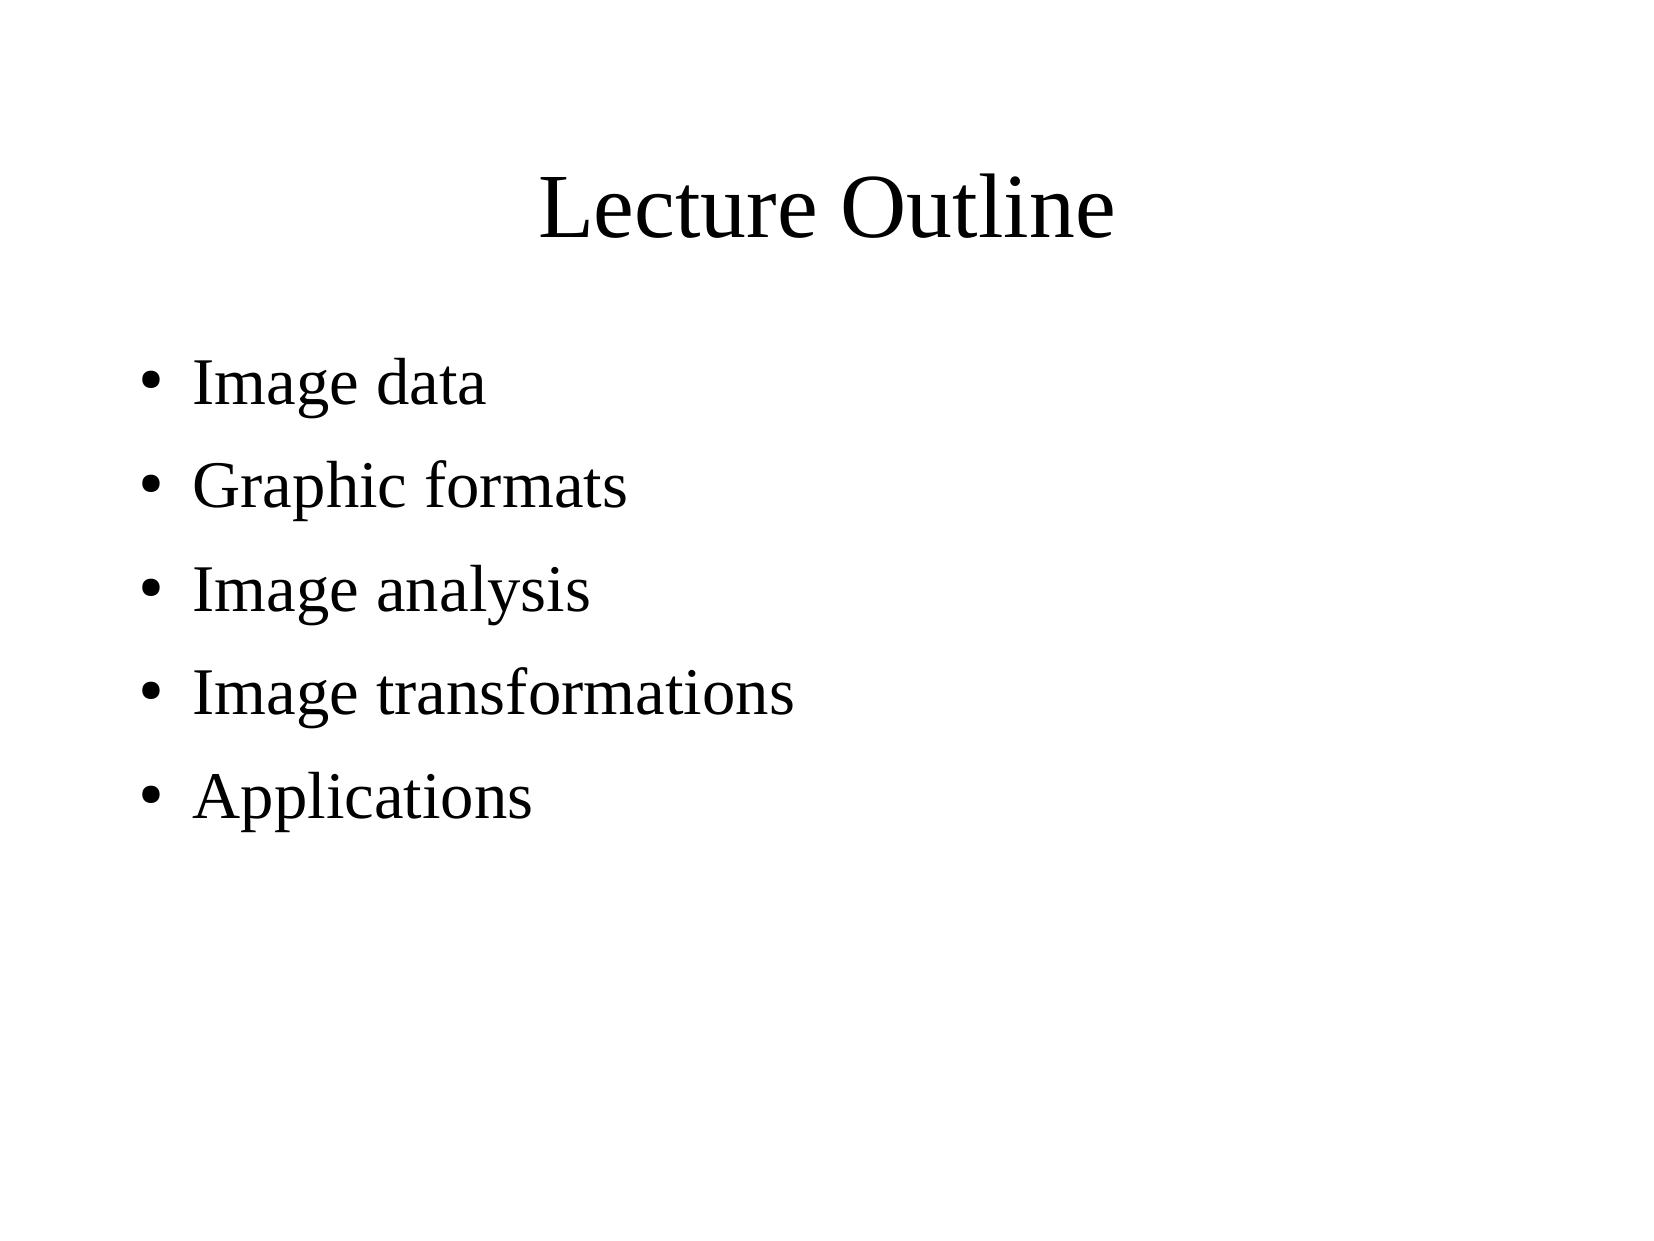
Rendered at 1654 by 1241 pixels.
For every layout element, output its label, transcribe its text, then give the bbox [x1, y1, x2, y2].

list Image data Graphic formats Image analysis Image transformations Applications [121, 344, 1534, 1127]
title Lecture Outline [121, 102, 1534, 311]
